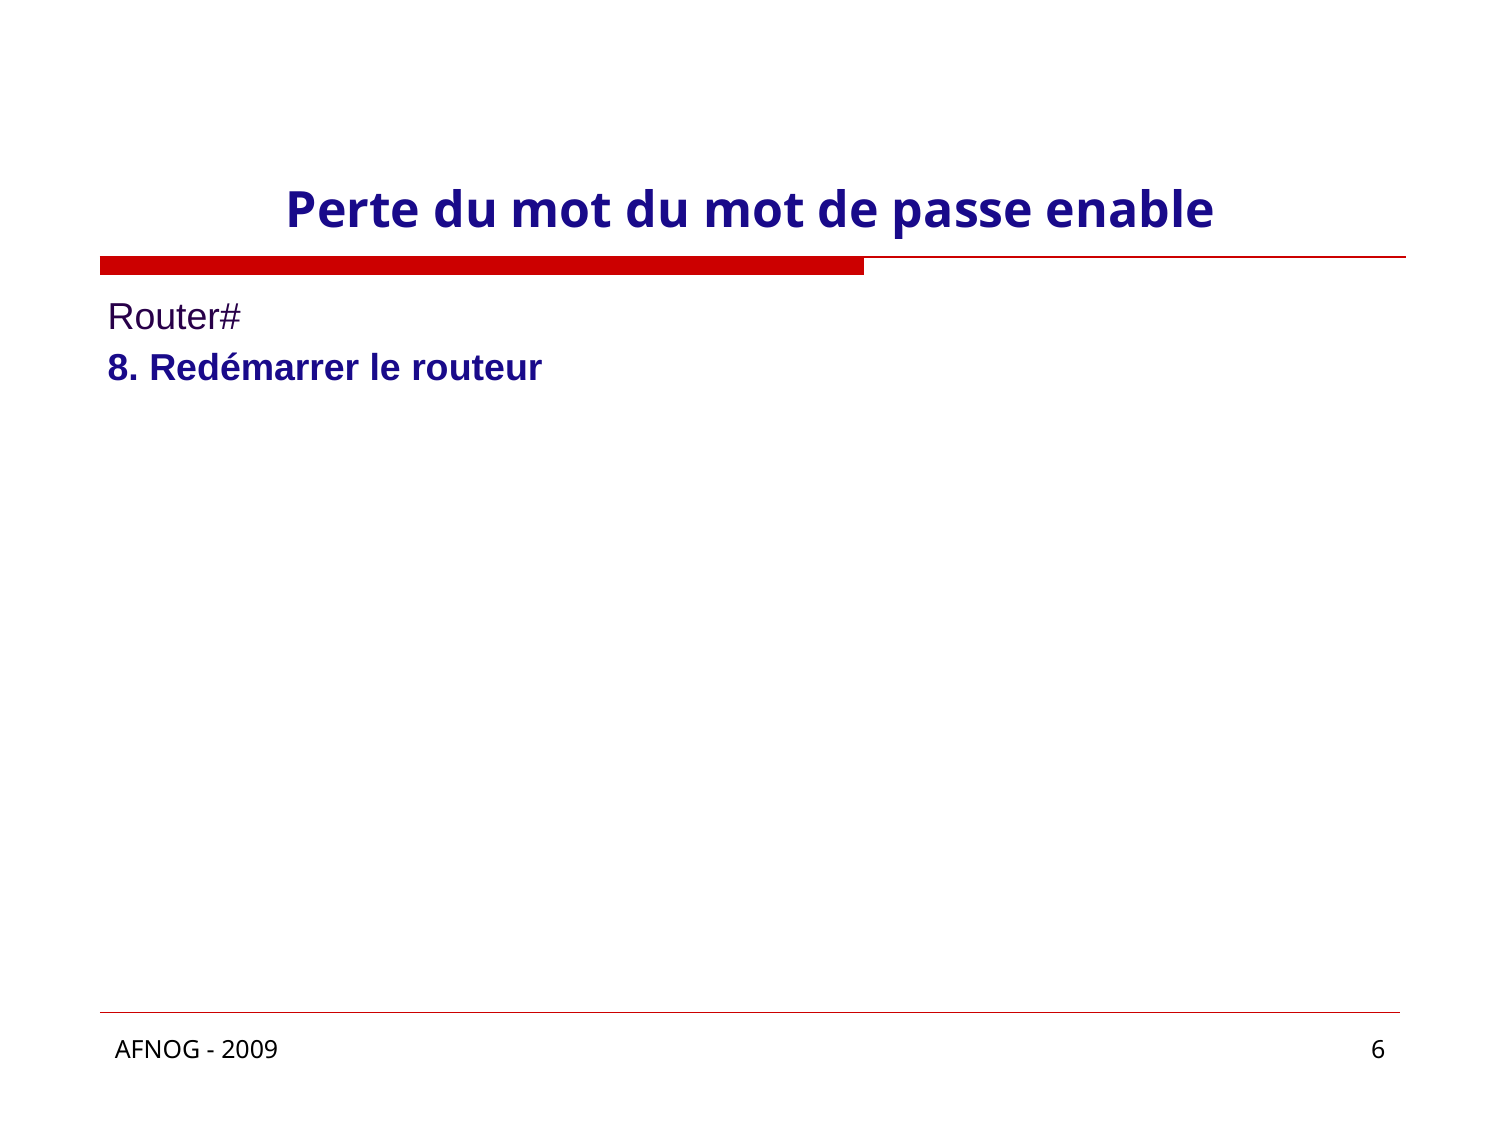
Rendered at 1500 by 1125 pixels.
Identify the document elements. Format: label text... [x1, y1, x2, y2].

list Router# 8. Redémarrer le routeur [92, 287, 1406, 988]
title Perte du mot du mot de passe enable [94, 49, 1407, 250]
